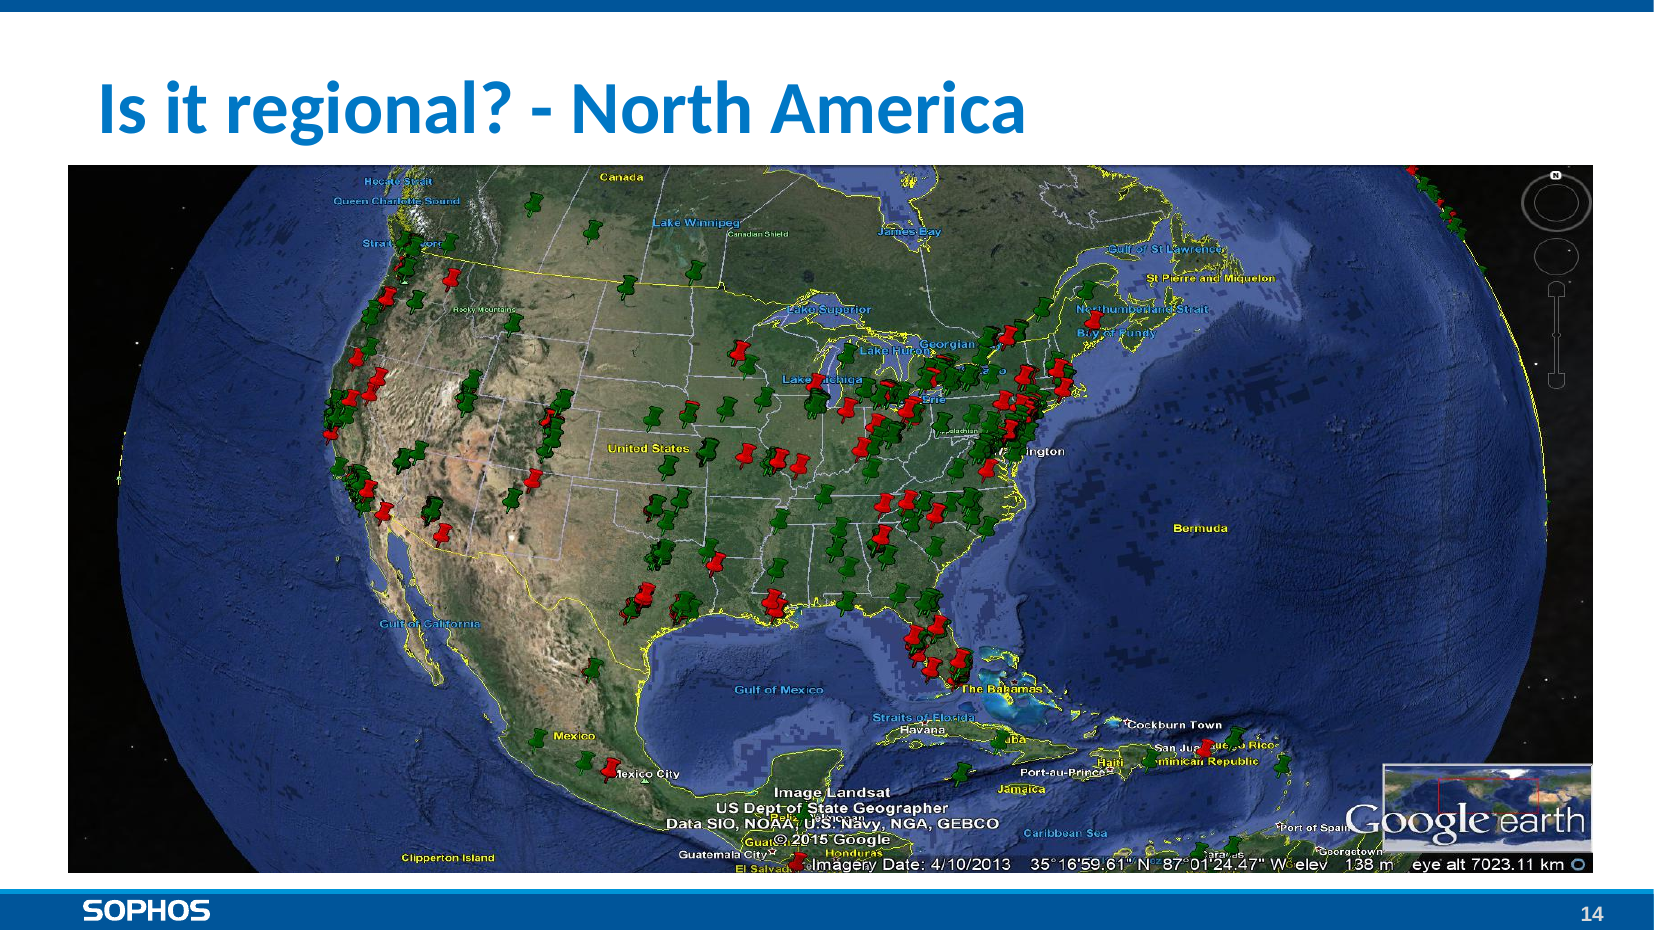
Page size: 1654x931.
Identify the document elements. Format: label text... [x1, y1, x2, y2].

title Is it regional? - North America [82, 37, 1571, 165]
picture [68, 165, 1593, 873]
